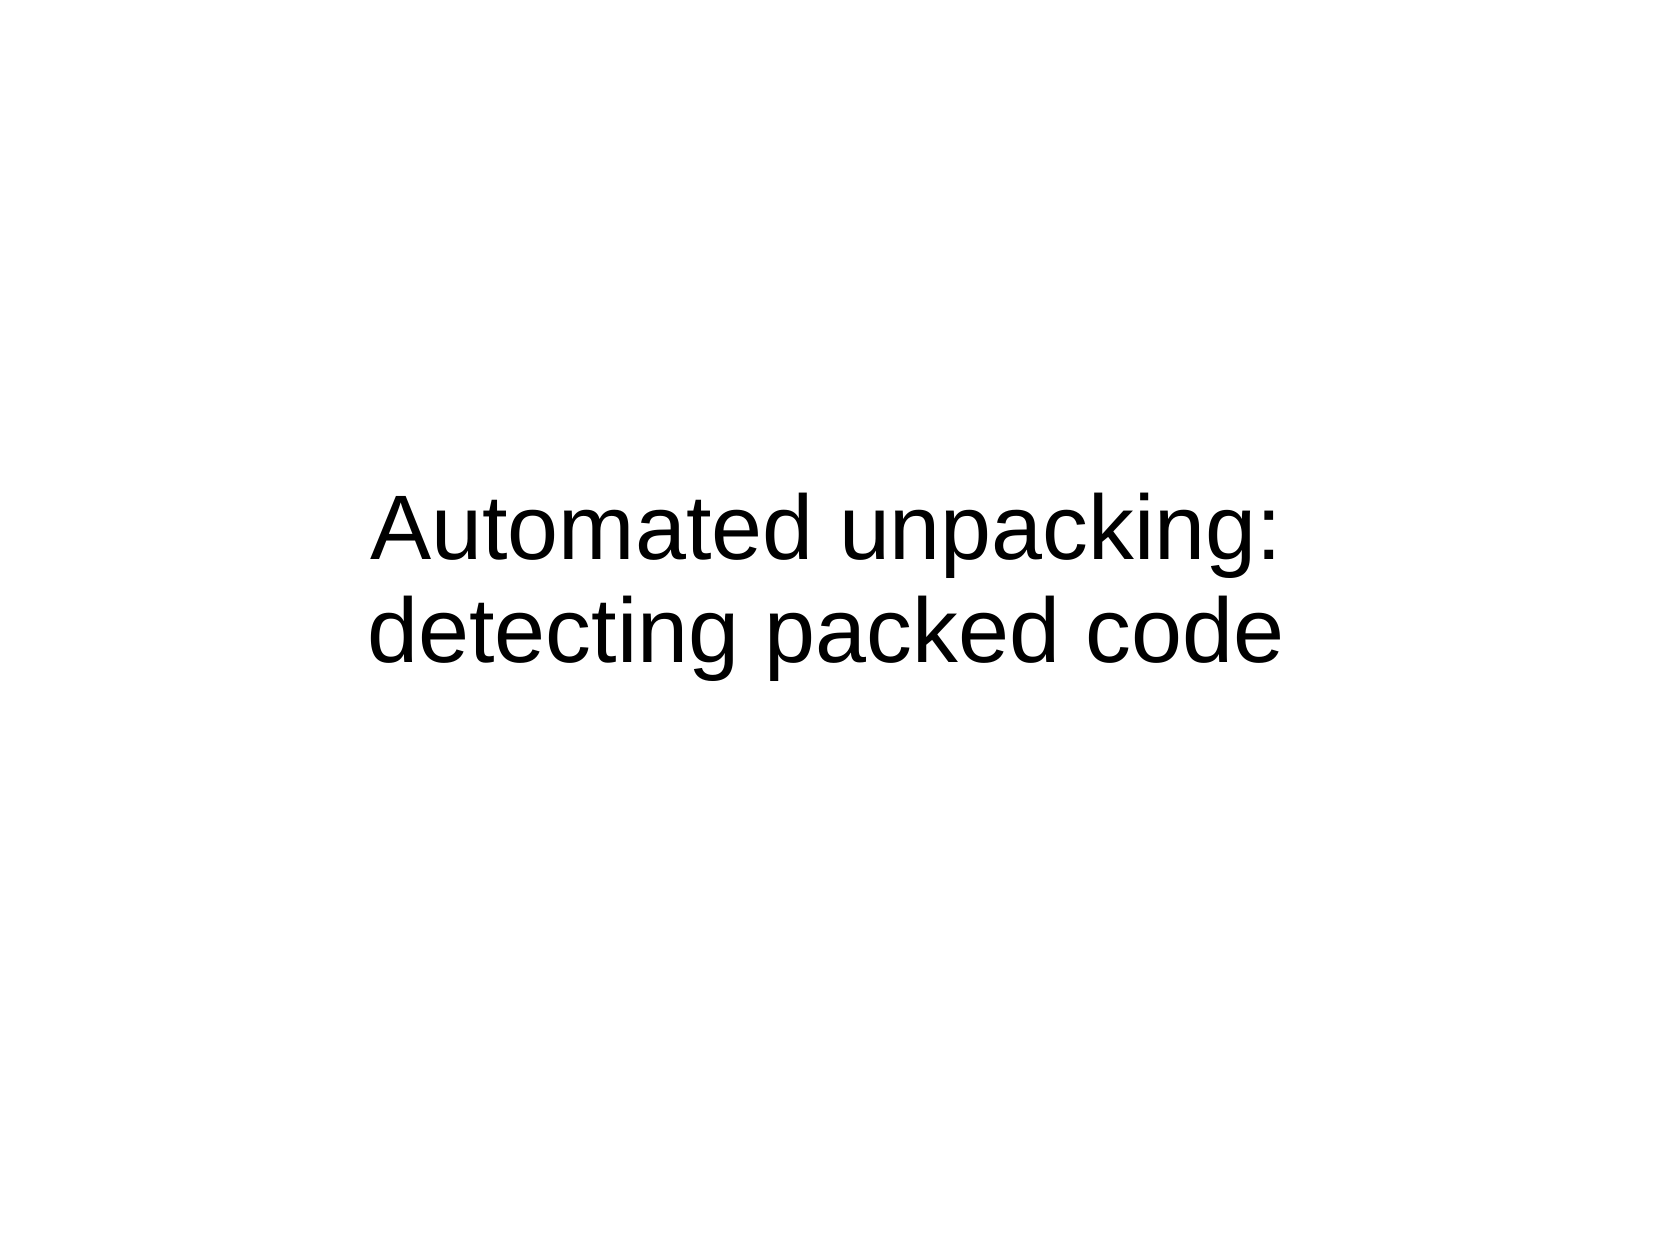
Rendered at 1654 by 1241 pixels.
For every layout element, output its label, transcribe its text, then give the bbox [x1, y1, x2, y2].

subtitle Automated unpacking: detecting packed code [82, 49, 1571, 1109]
